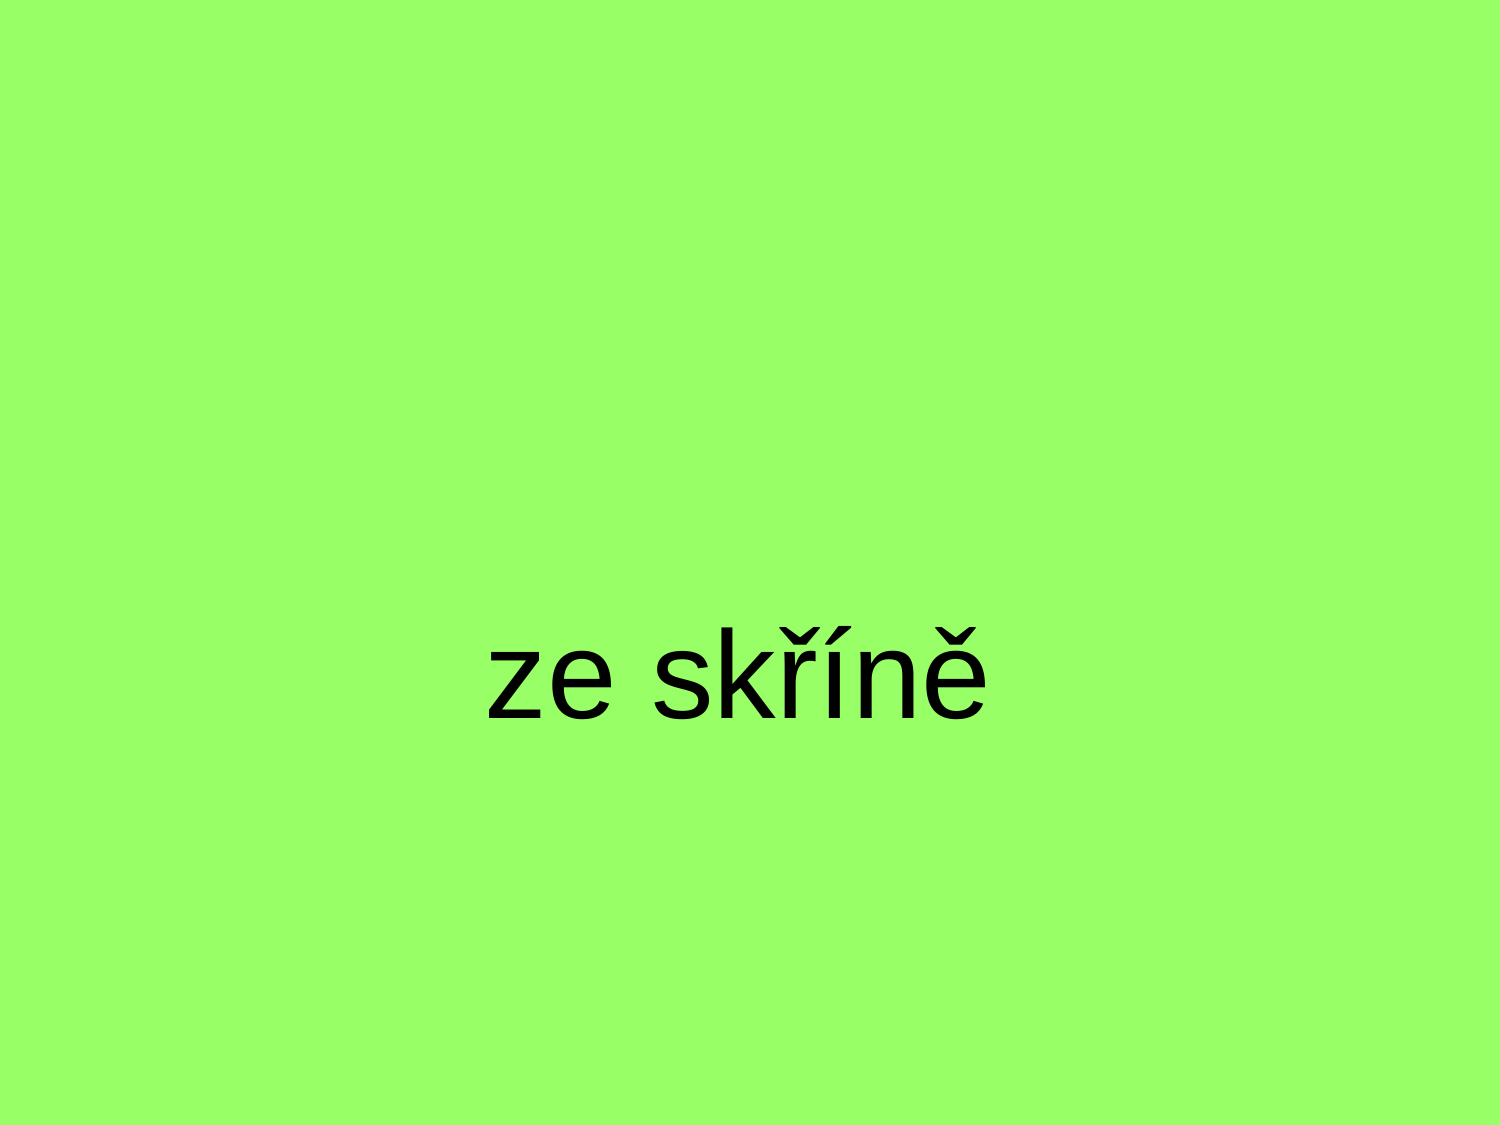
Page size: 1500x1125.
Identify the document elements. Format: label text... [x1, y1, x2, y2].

subtitle ze skříně [76, 586, 1400, 921]
